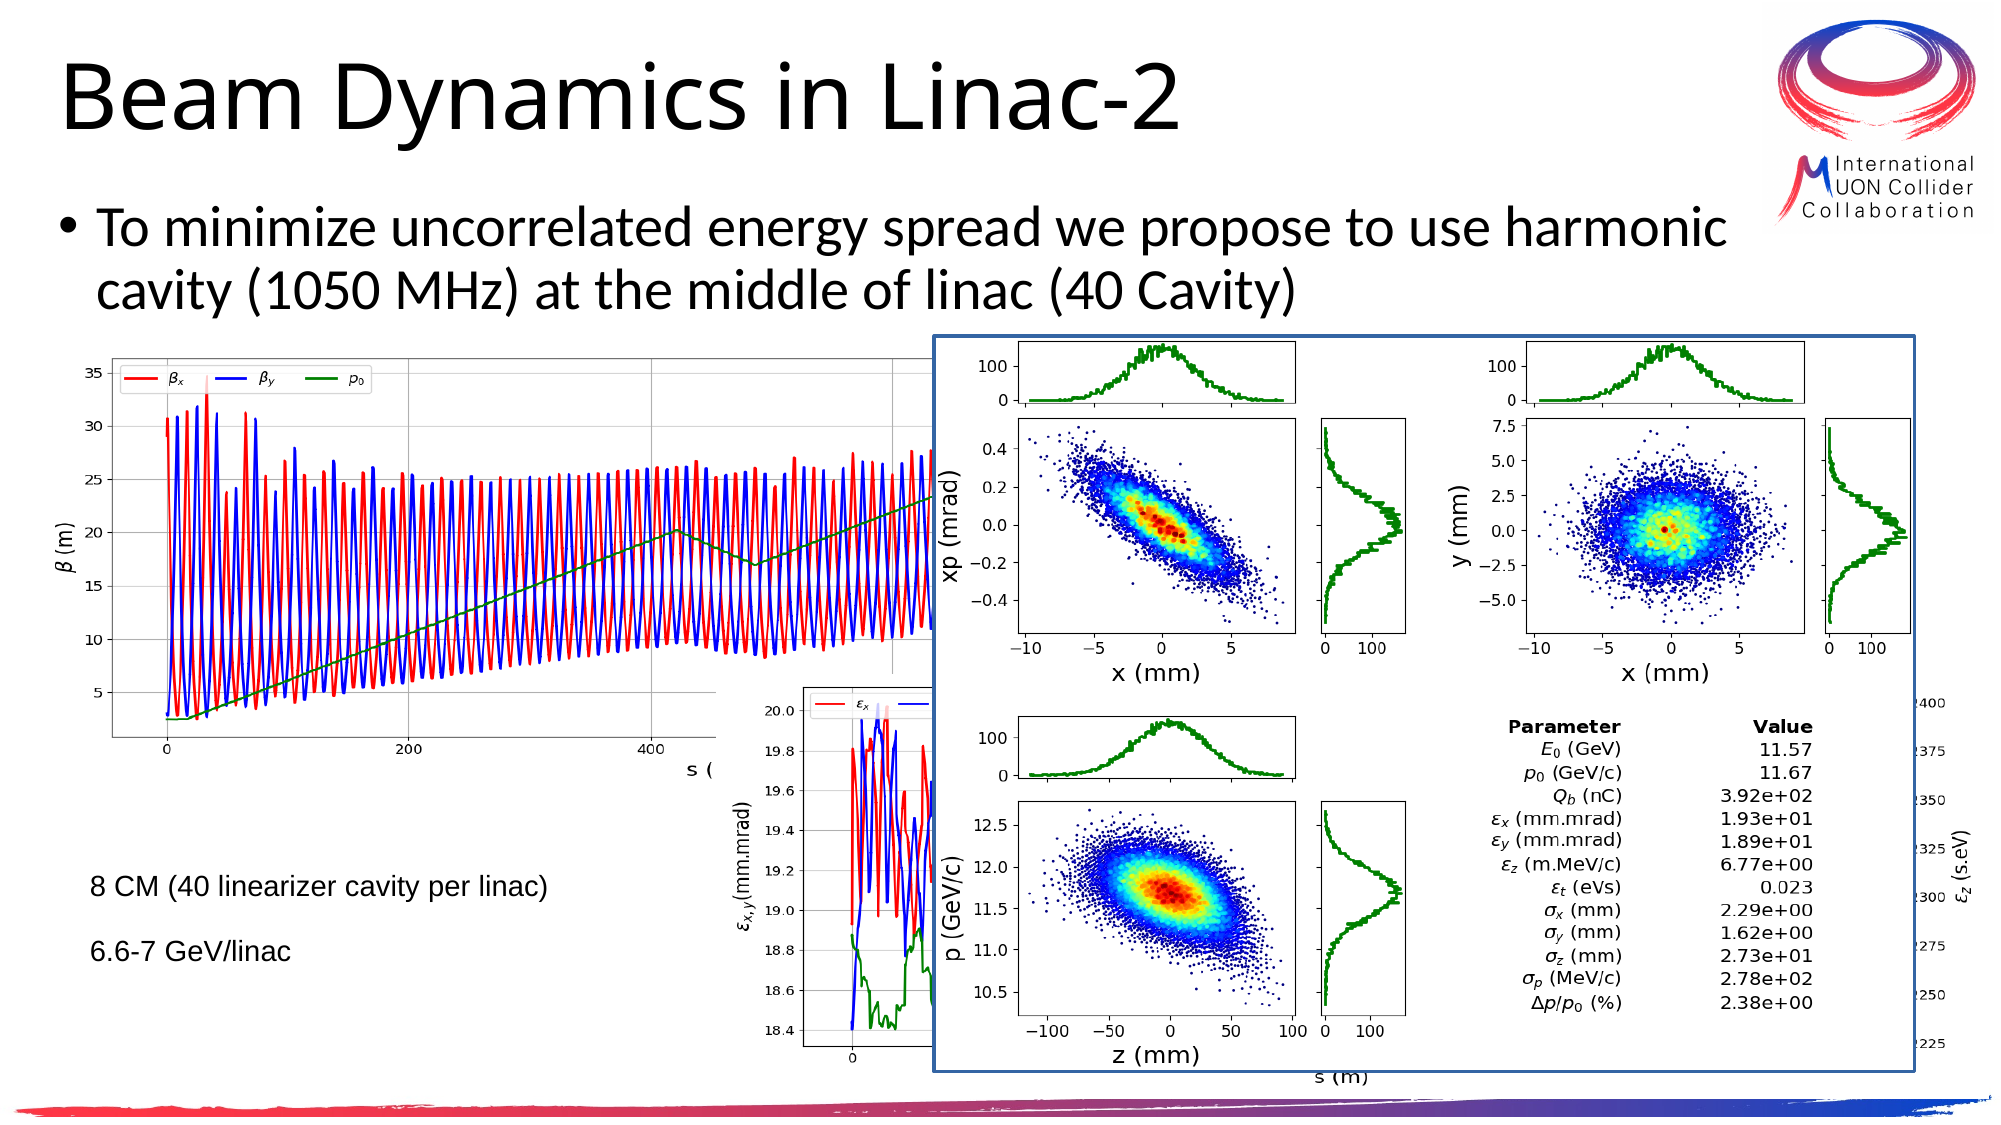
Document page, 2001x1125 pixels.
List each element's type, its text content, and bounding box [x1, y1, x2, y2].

picture [935, 337, 1913, 1071]
picture [0, 340, 2000, 1117]
title Beam Dynamics in Linac-2 [43, 20, 1735, 179]
text_box 8 CM (40 linearizer cavity per linac) 6.6-7 GeV/linac [75, 862, 826, 1042]
list To minimize uncorrelated energy spread we propose to use harmonic cavity (1050 MHz) at the middle of linac (40 Cavity) [43, 188, 1787, 340]
picture [1762, 2, 1994, 234]
